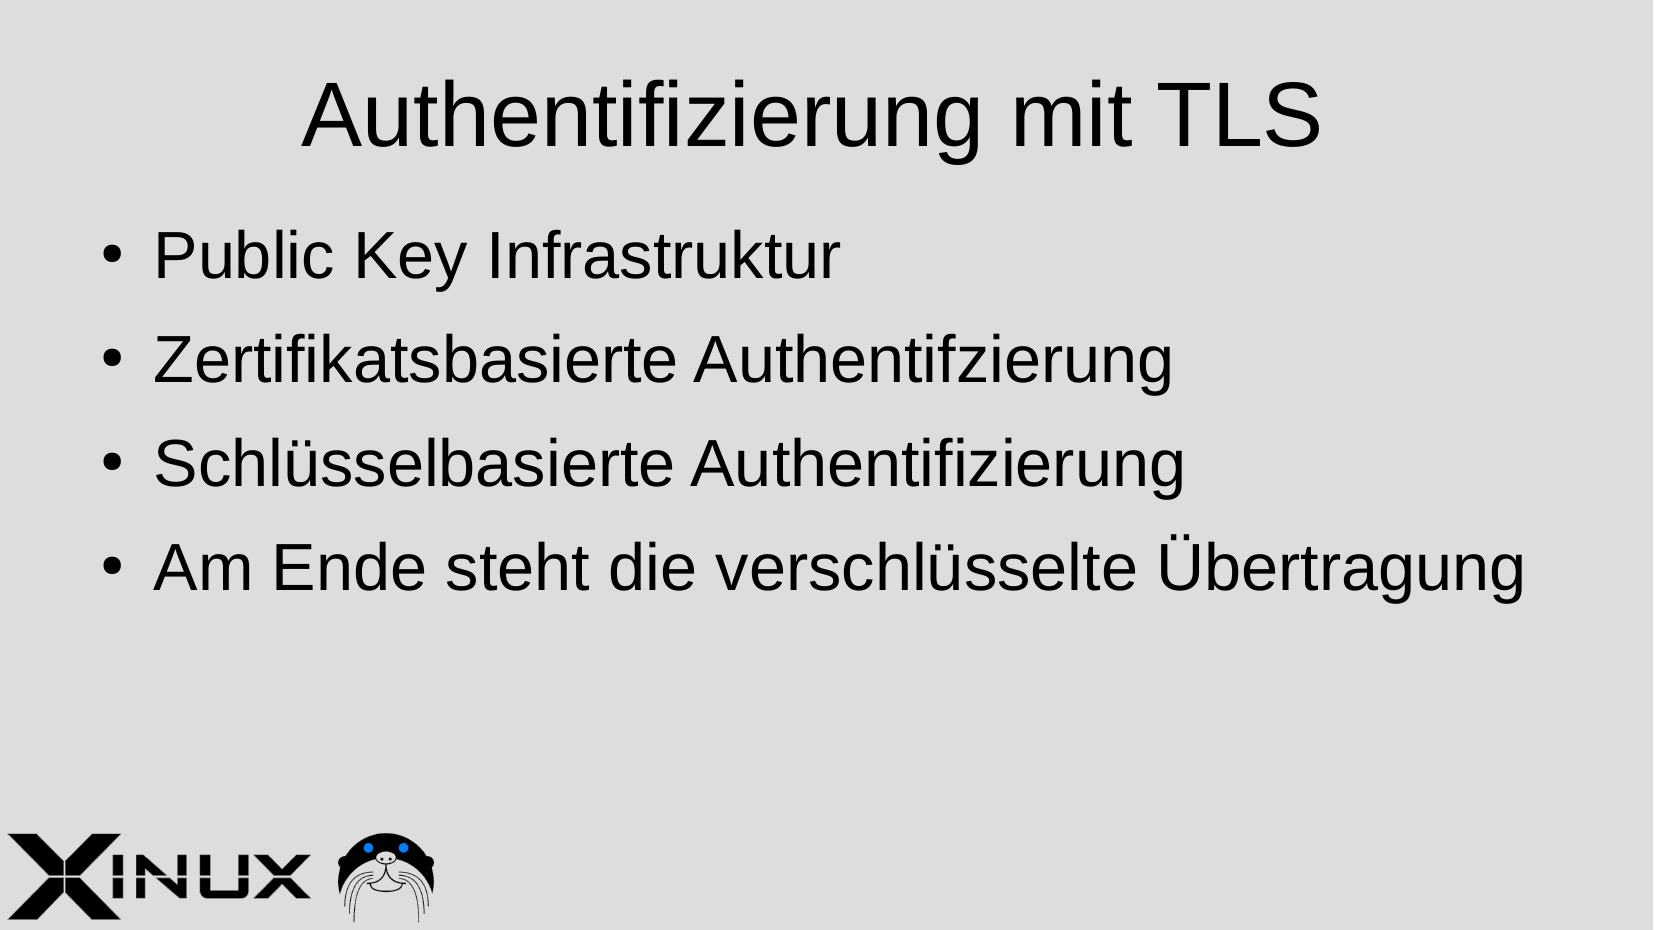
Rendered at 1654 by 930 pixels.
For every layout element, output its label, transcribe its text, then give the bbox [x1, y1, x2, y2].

title Authentifizierung mit TLS [82, 37, 1571, 193]
list Public Key Infrastruktur Zertifikatsbasierte Authentifzierung Schlüsselbasierte Authentifizierung Am Ende steht die verschlüsselte Übertragung [82, 217, 1571, 757]
picture [0, 824, 440, 929]
